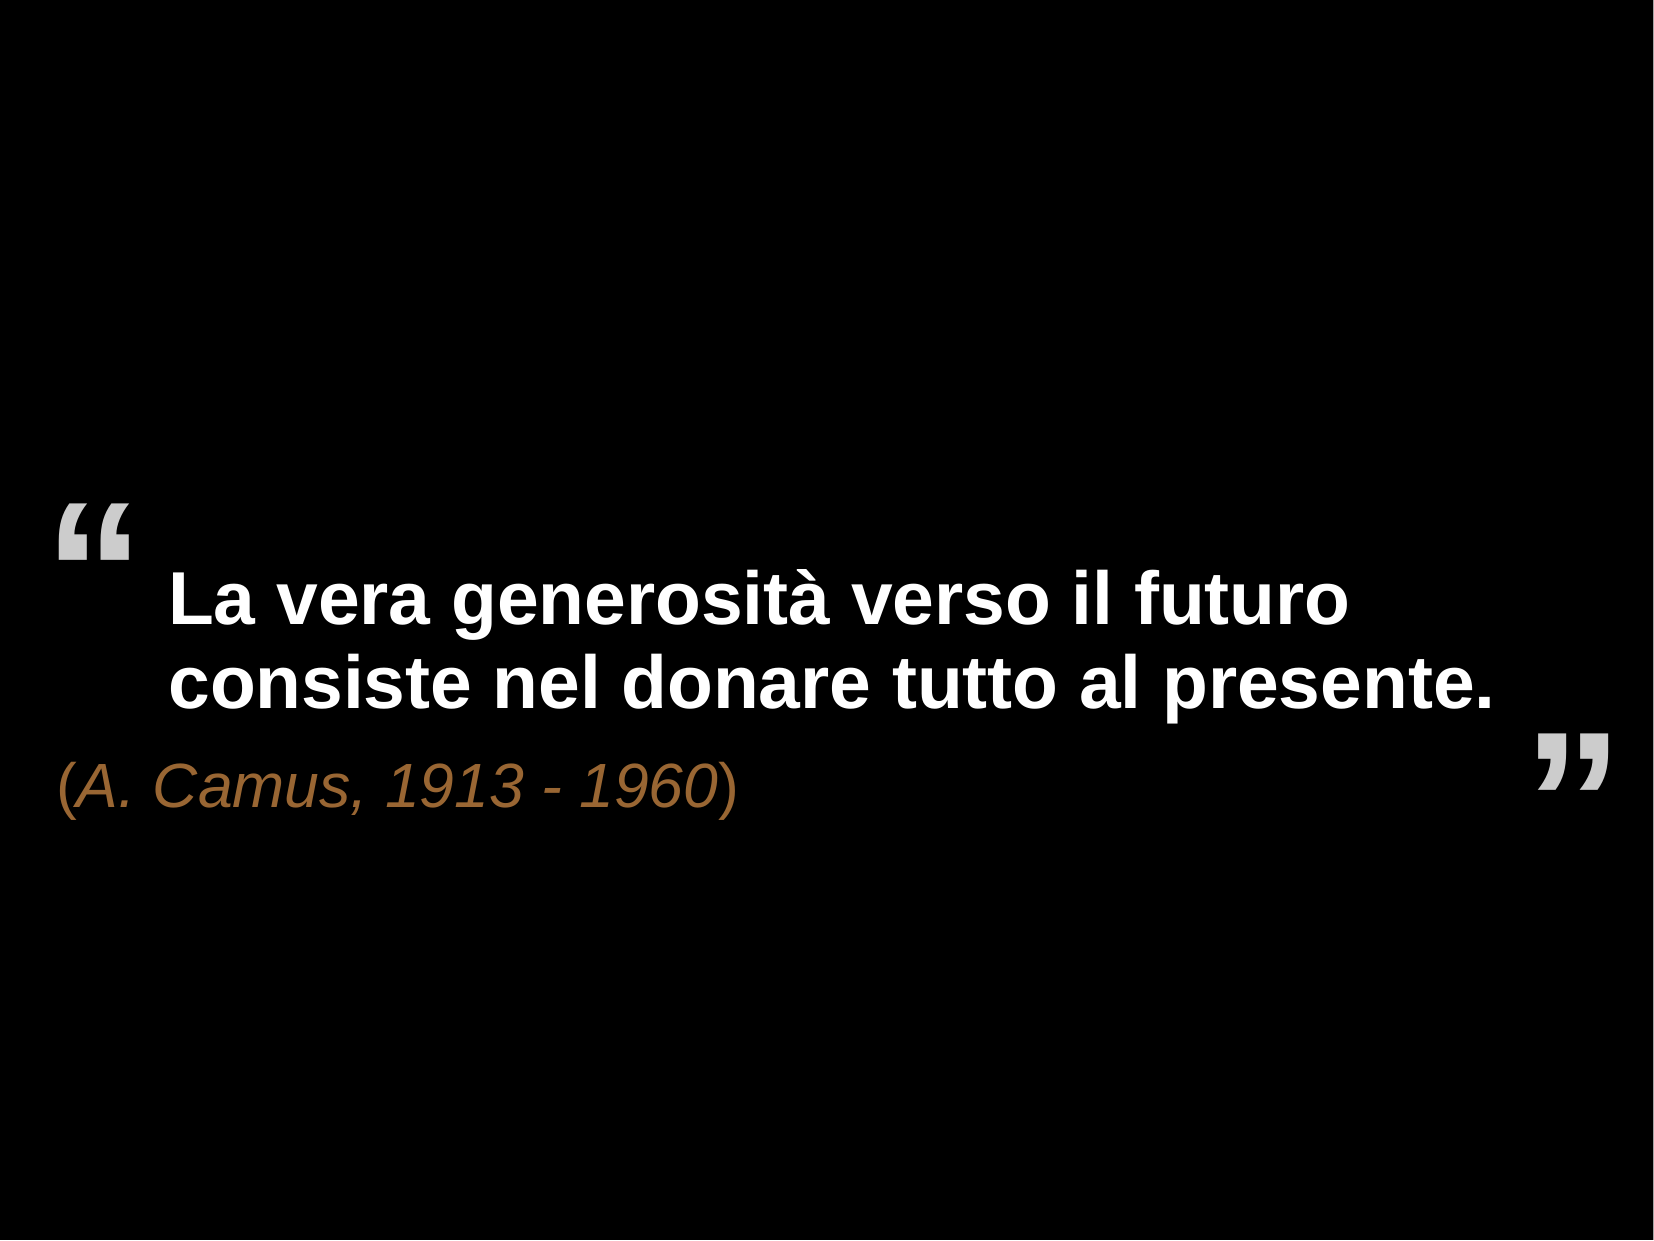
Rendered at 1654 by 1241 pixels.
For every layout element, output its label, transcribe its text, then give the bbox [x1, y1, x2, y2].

text_box La vera generosità verso il futuro consiste nel donare tutto al presente. [153, 549, 1512, 732]
text_box “ [29, 452, 207, 691]
text_box ” [1508, 682, 1648, 922]
text_box (A. Camus, 1913 - 1960) [41, 744, 755, 829]
